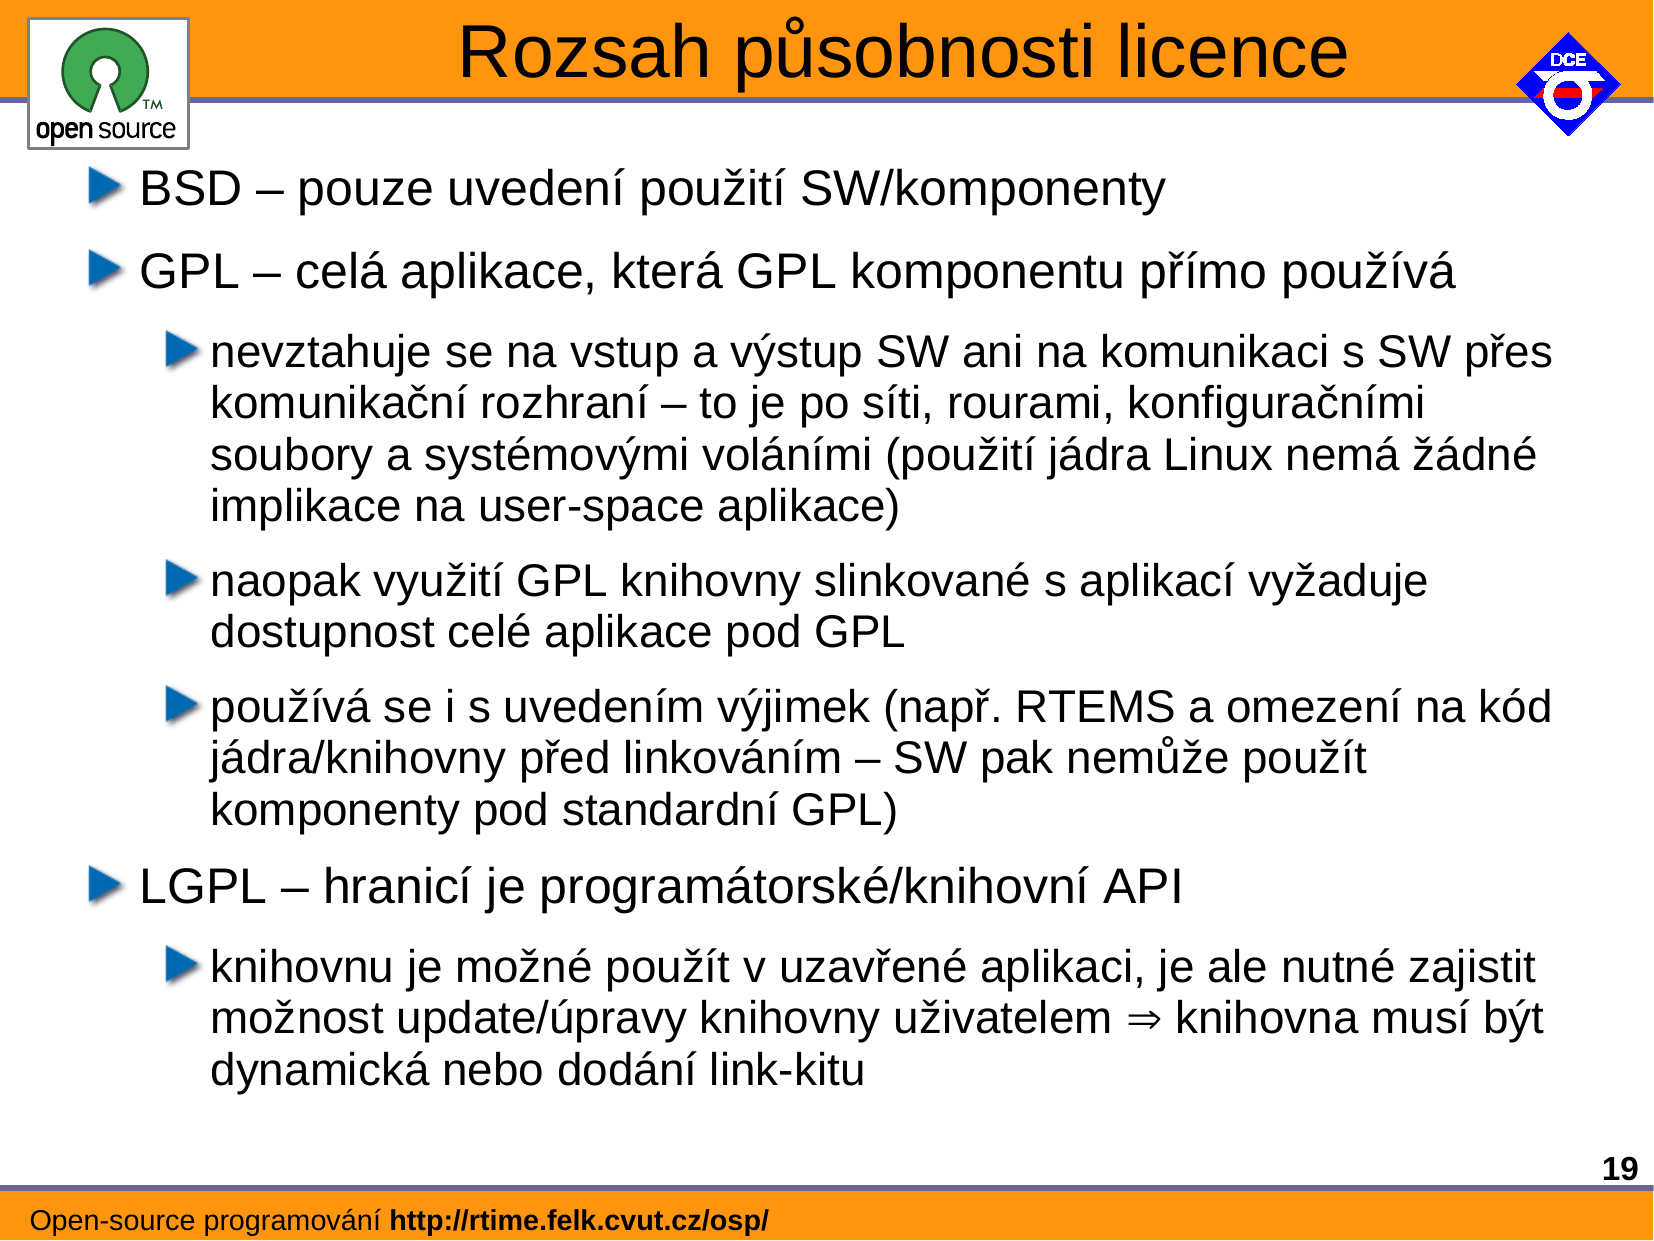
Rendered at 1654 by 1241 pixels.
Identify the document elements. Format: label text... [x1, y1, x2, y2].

title Rozsah působnosti licence [178, 4, 1631, 98]
list BSD – pouze uvedení použití SW/komponenty GPL – celá aplikace, která GPL komponentu přímo používá nevztahuje se na vstup a výstup SW ani na komunikaci s SW přes komunikační rozhraní – to je po síti, rourami, konfiguračními soubory a systémovými voláními (použití jádra Linux nemá žádné implikace na user-space aplikace) naopak využití GPL knihovny slinkované s aplikací vyžaduje dostupnost celé aplikace pod GPL používá se i s uvedením výjimek (např. RTEMS a omezení na kód jádra/knihovny před linkováním – SW pak nemůže použít komponenty pod standardní GPL) LGPL – hranicí je programátorské/knihovní API knihovnu je možné použít v uzavřené aplikaci, je ale nutné zajistit možnost update/úpravy knihovny uživatelem ⇒ knihovna musí být dynamická nebo dodání link-kitu [68, 160, 1592, 1184]
